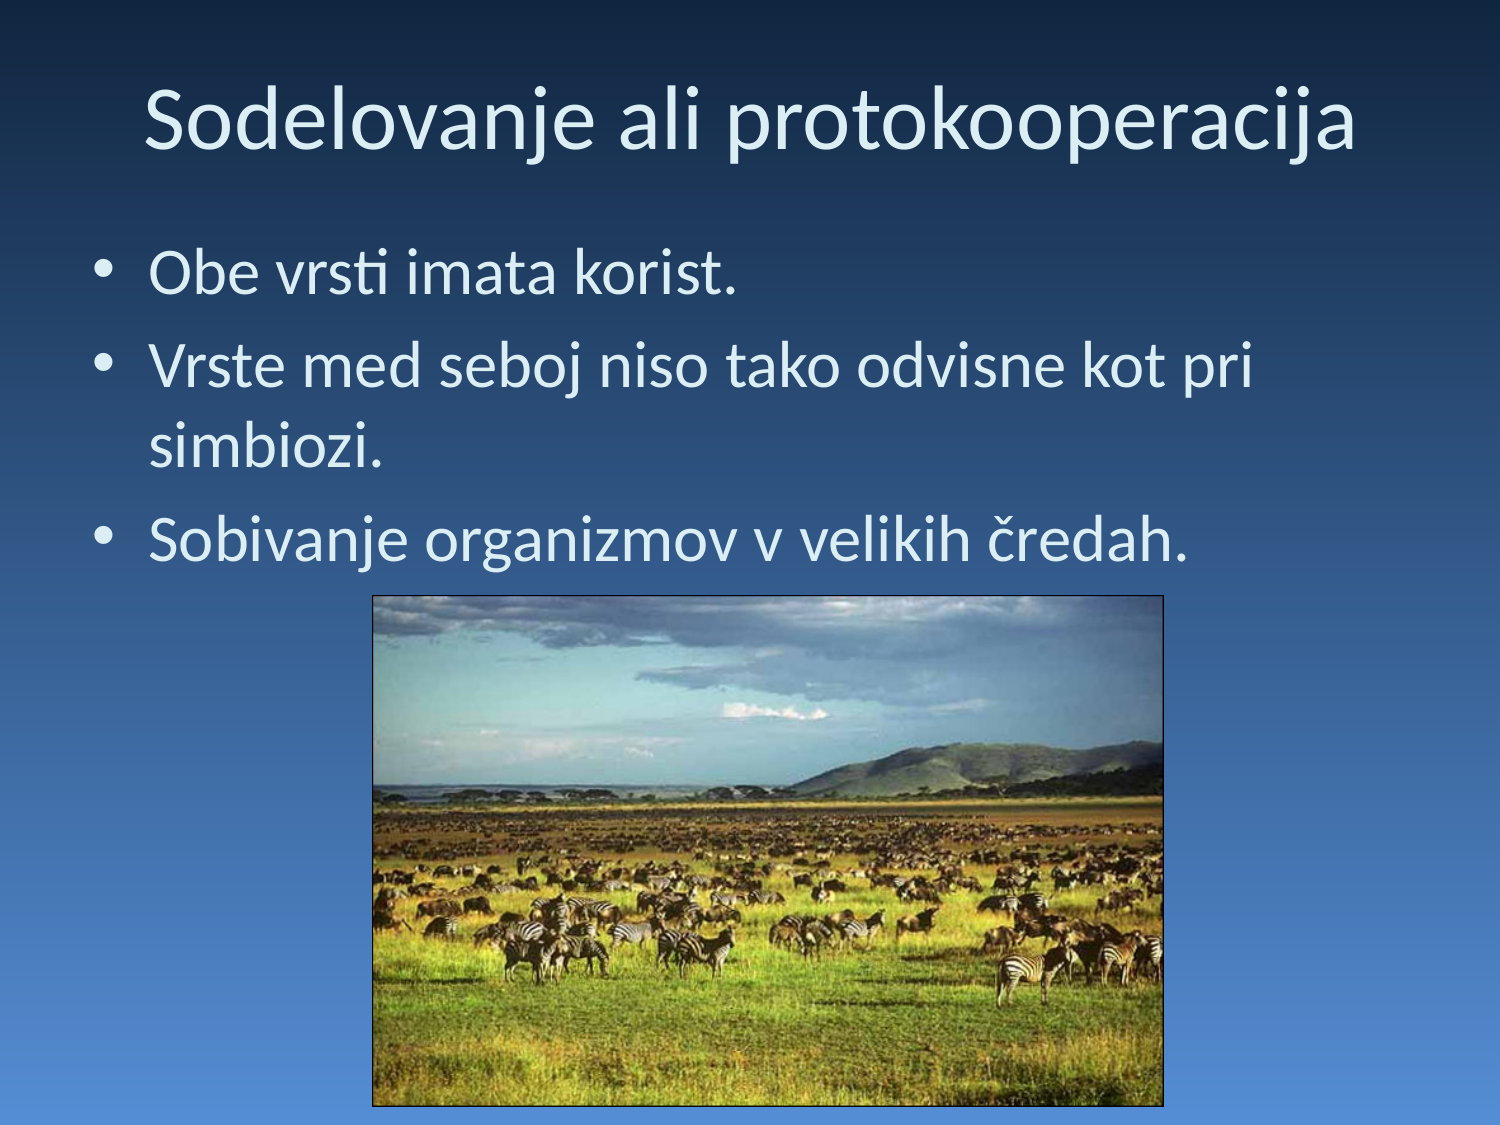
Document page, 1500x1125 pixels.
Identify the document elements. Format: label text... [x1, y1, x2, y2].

title Sodelovanje ali protokooperacija [76, 19, 1427, 207]
picture [372, 595, 1164, 1107]
list Obe vrsti imata korist. Vrste med seboj niso tako odvisne kot pri simbiozi. Sobivanje organizmov v velikih čredah. [76, 220, 1427, 963]
